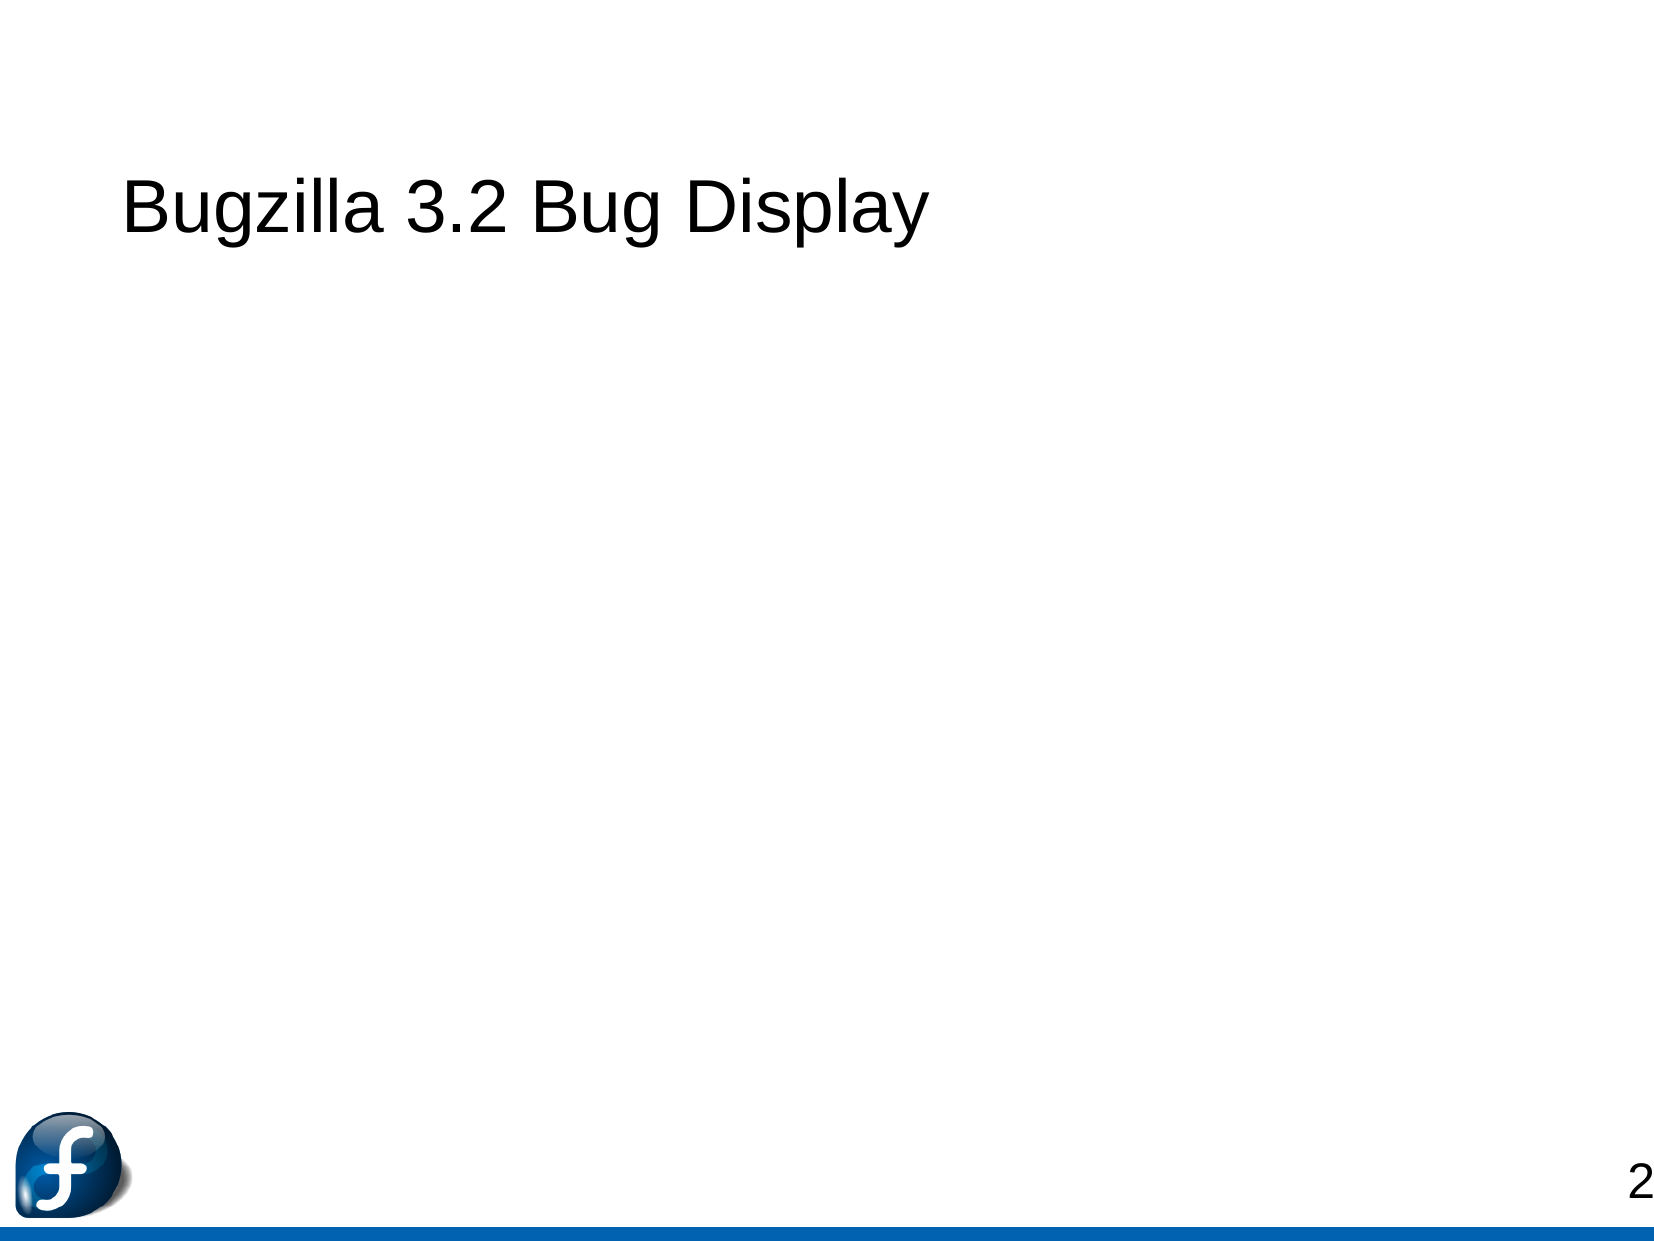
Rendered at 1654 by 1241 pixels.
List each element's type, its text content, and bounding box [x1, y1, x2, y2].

picture [11, 1105, 133, 1227]
text_box 21 [1454, 1153, 1653, 1216]
title Bugzilla 3.2 Bug Display [121, 102, 1533, 311]
